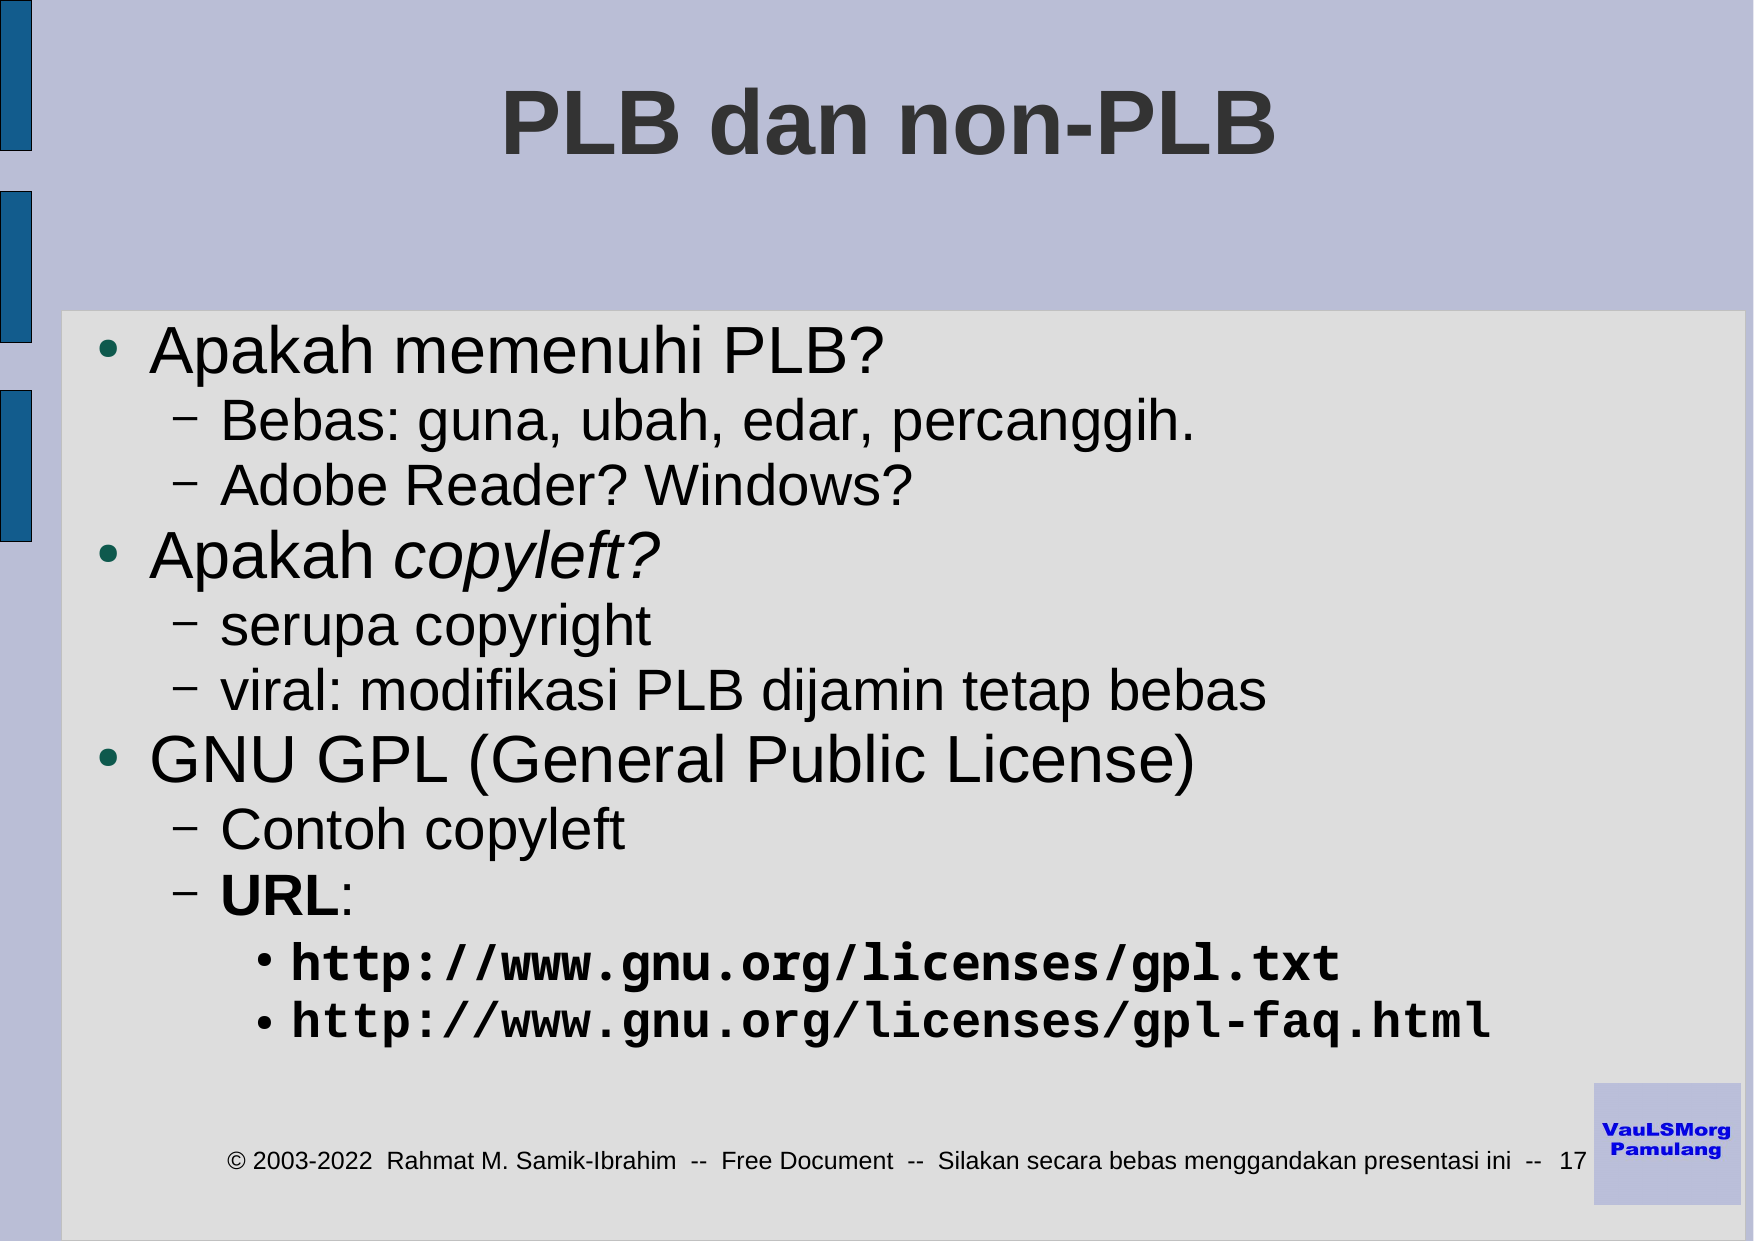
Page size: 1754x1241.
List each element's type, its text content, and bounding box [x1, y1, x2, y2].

picture [1594, 1083, 1741, 1205]
list Apakah memenuhi PLB? Bebas: guna, ubah, edar, percanggih. Adobe Reader? Windows? Apakah copyleft? serupa copyright viral: modifikasi PLB dijamin tetap bebas GNU GPL (General Public License) Contoh copyleft URL: http://www.gnu.org/licenses/gpl.txt http://www.gnu.org/licenses/gpl-faq.html [78, 312, 1699, 1047]
title PLB dan non-PLB [55, 50, 1724, 195]
